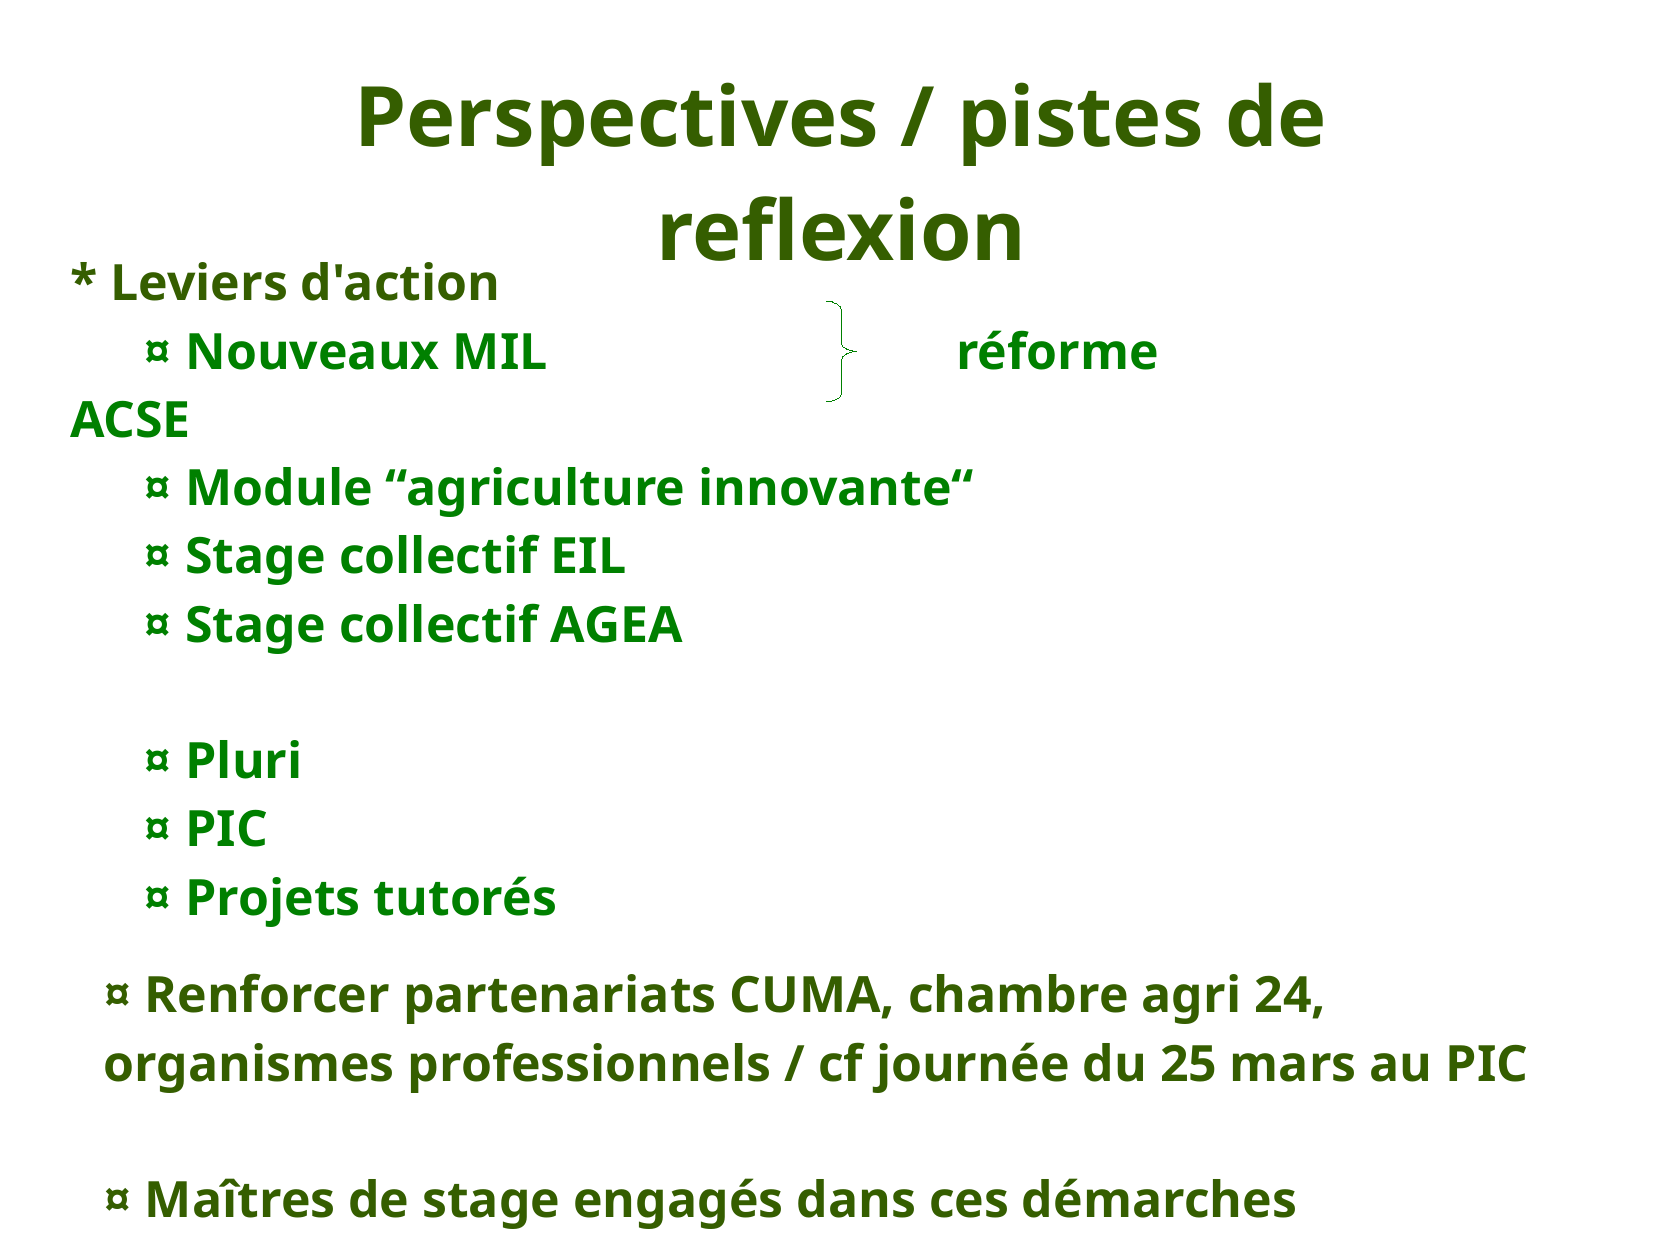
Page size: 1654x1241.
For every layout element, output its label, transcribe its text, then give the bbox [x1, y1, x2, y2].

text_box Perspectives / pistes de reflexion [265, 50, 1418, 161]
text_box ¤ Renforcer partenariats CUMA, chambre agri 24, organismes professionnels / cf journée du 25 mars au PIC ¤ Maîtres de stage engagés dans ces démarches ¤ .... [88, 213, 1565, 1241]
text_box * Leviers d'action ¤ Nouveaux MIL réforme ACSE ¤ Module “agriculture innovante“ ¤ Stage collectif EIL ¤ Stage collectif AGEA ¤ Pluri ¤ PIC ¤ Projets tutorés [55, 239, 1211, 768]
